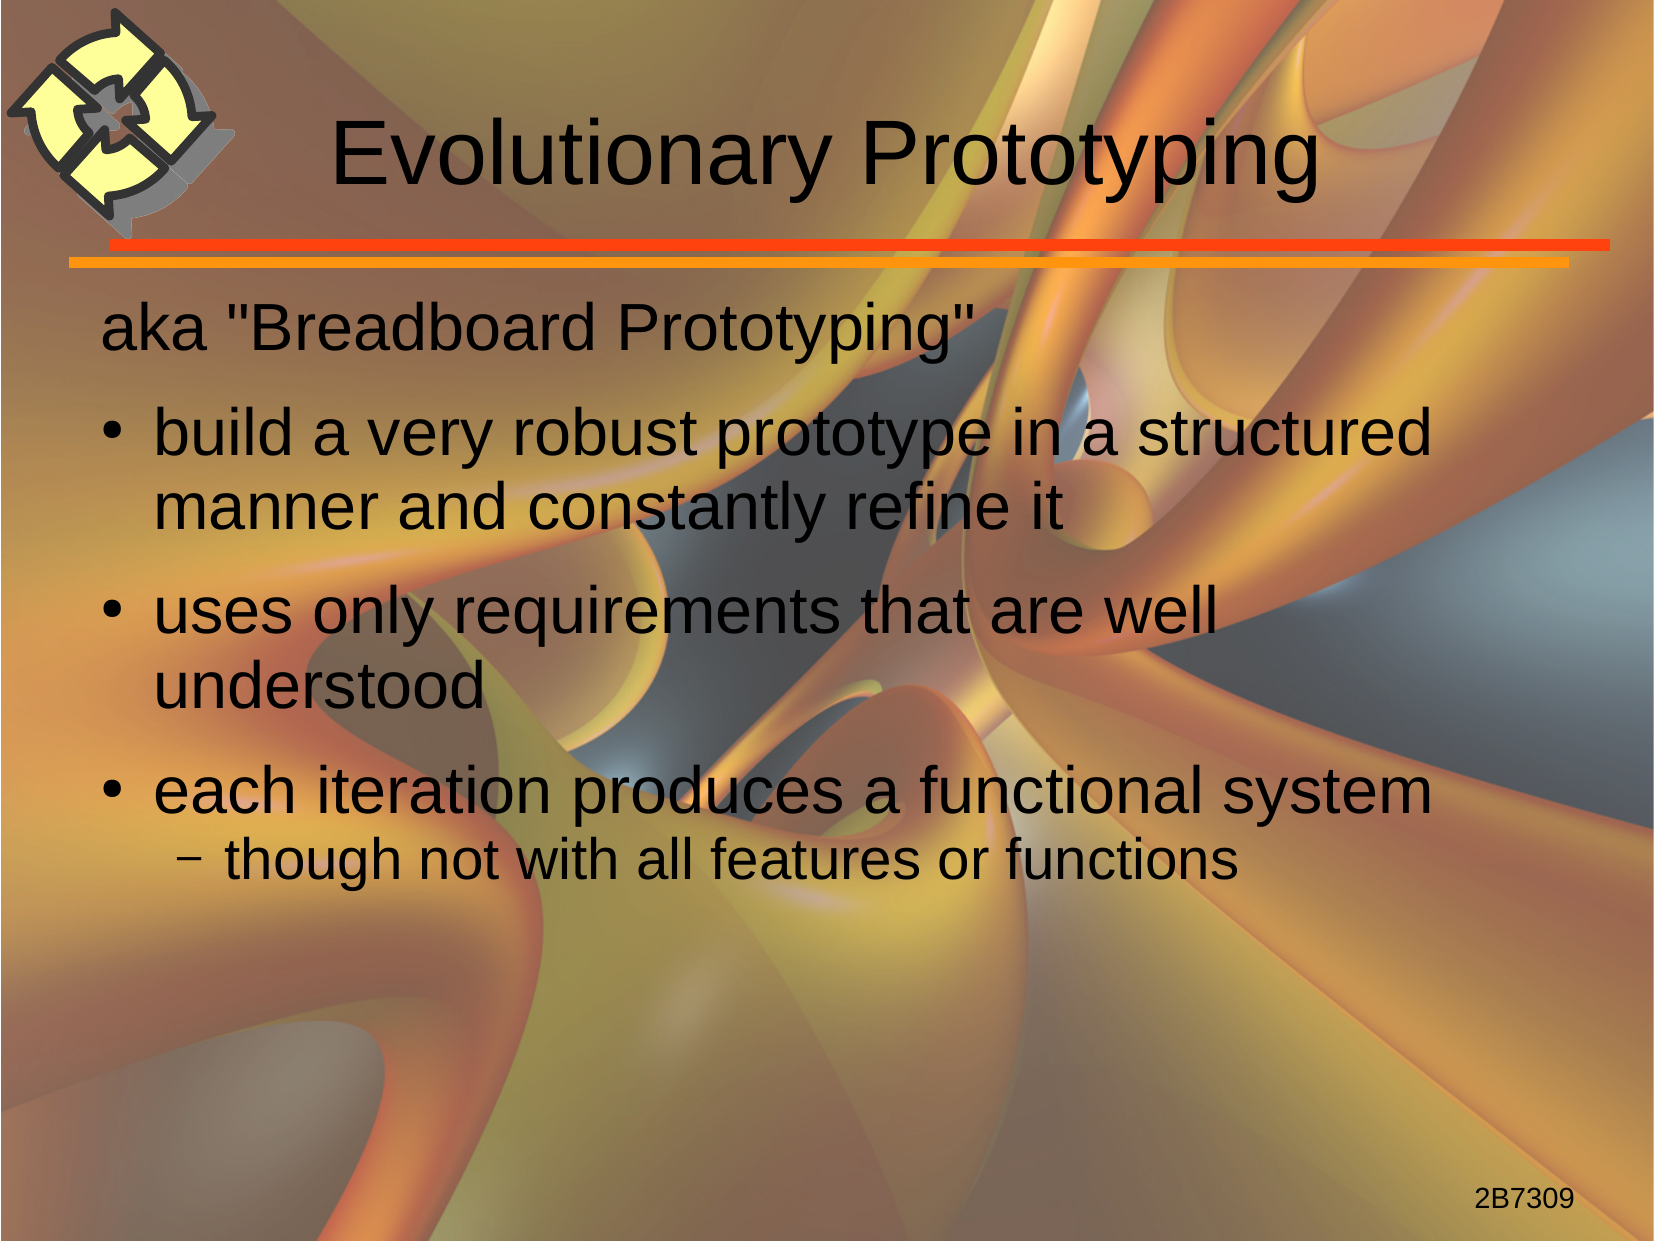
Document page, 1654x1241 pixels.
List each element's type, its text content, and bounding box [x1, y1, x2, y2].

text_box [125, 60, 213, 162]
text_box [11, 67, 98, 169]
list aka "Breadboard Prototyping" build a very robust prototype in a structured manner and constantly refine it uses only requirements that are well understood each iteration produces a functional system though not with all features or functions [82, 290, 1571, 1094]
text_box [63, 129, 165, 217]
text_box [59, 12, 161, 99]
title Evolutionary Prototyping [82, 56, 1571, 250]
